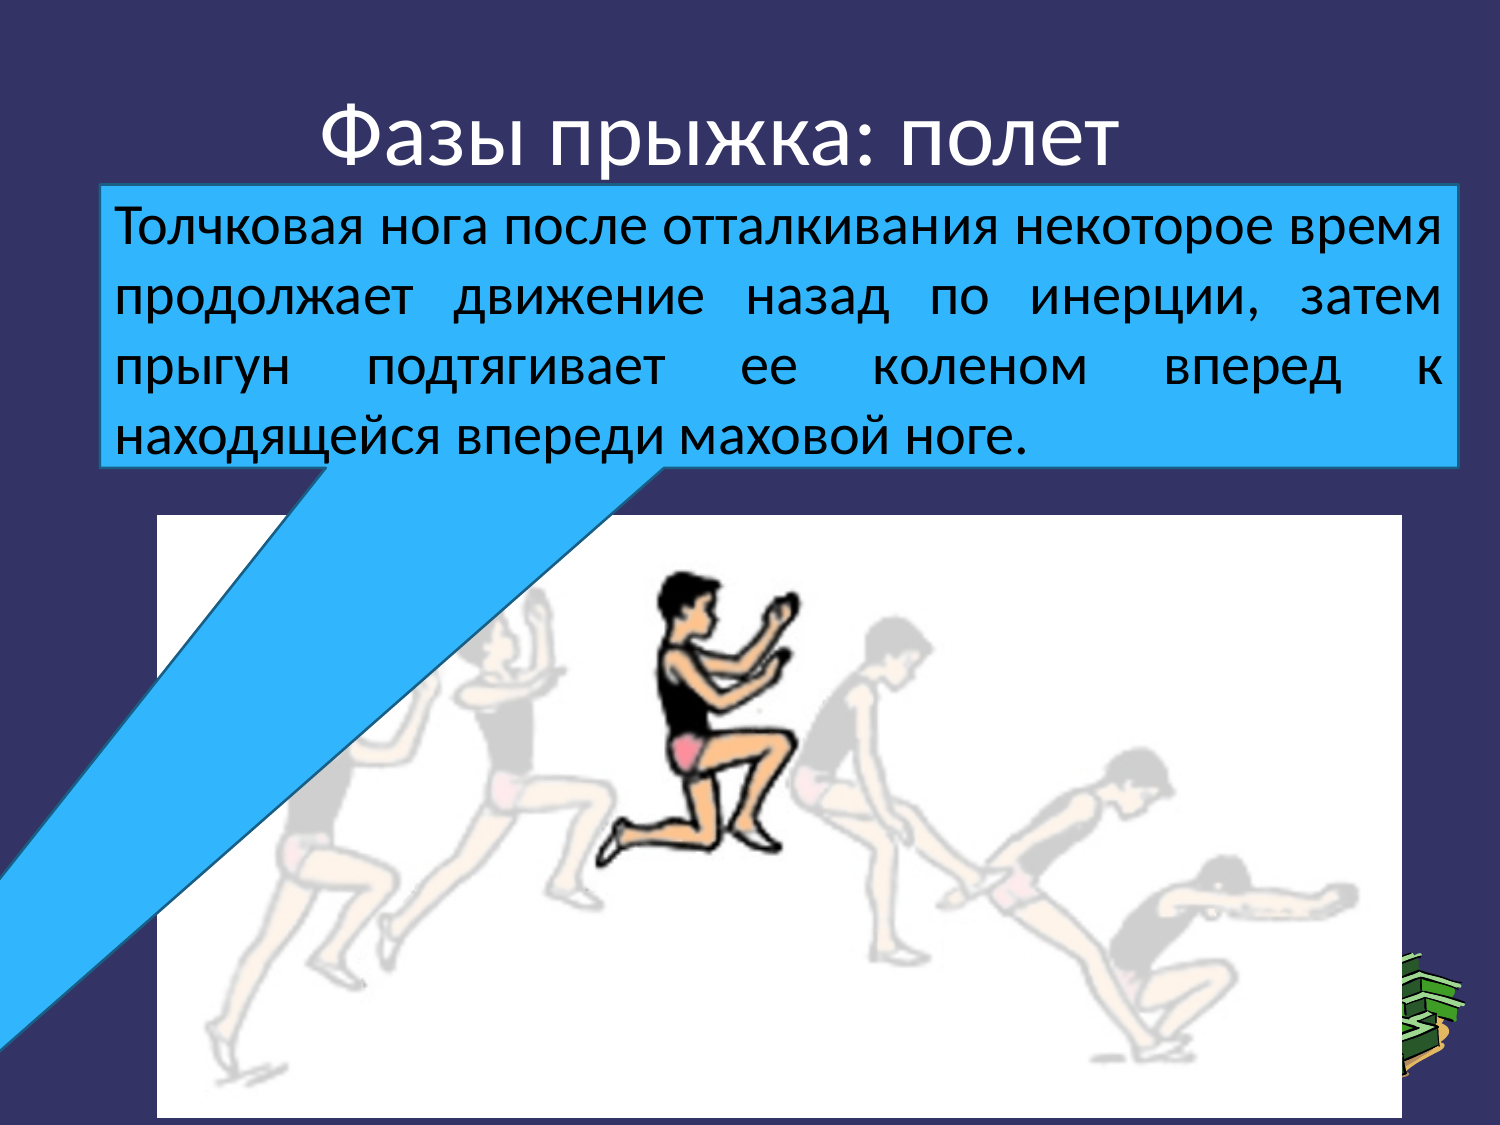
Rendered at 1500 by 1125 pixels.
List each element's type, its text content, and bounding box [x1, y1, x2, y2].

picture [157, 515, 287, 679]
text_box Фазы прыжка: полет [230, 66, 1211, 237]
picture [157, 515, 1402, 1118]
text_box Толчковая нога после отталкивания некоторое время продолжает движение назад по инерции, затем прыгун подтягивает ее коленом вперед к находящейся впереди маховой ноге. [0, 184, 1459, 1051]
